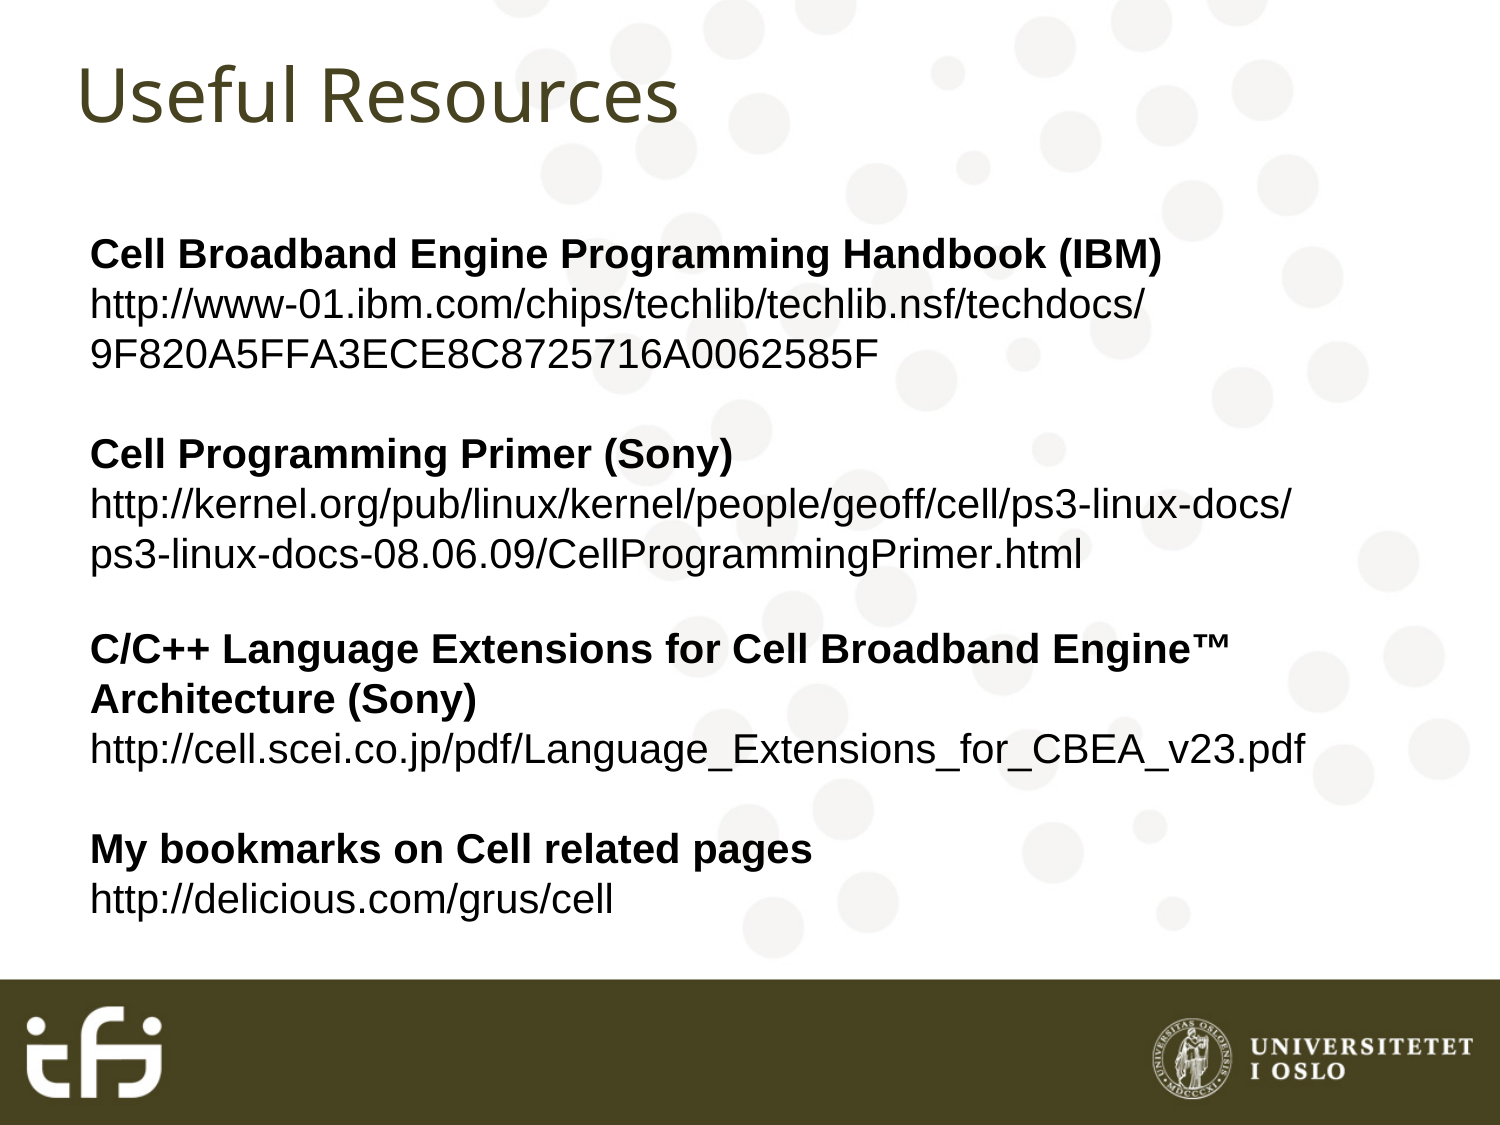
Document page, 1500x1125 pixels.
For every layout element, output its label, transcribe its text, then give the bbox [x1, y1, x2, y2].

title Useful Resources [75, 40, 1426, 146]
text_box Cell Broadband Engine Programming Handbook (IBM) http://www-01.ibm.com/chips/techlib/techlib.nsf/techdocs/9F820A5FFA3ECE8C8725716A0062585F Cell Programming Primer (Sony) http://kernel.org/pub/linux/kernel/people/geoff/cell/ps3-linux-docs/ps3-linux-docs-08.06.09/CellProgrammingPrimer.html C/C++ Language Extensions for Cell Broadband Engine™ Architecture (Sony) http://cell.scei.co.jp/pdf/Language_Extensions_for_CBEA_v23.pdf My bookmarks on Cell related pages http://delicious.com/grus/cell [75, 219, 1388, 932]
picture [0, 0, 1500, 1125]
